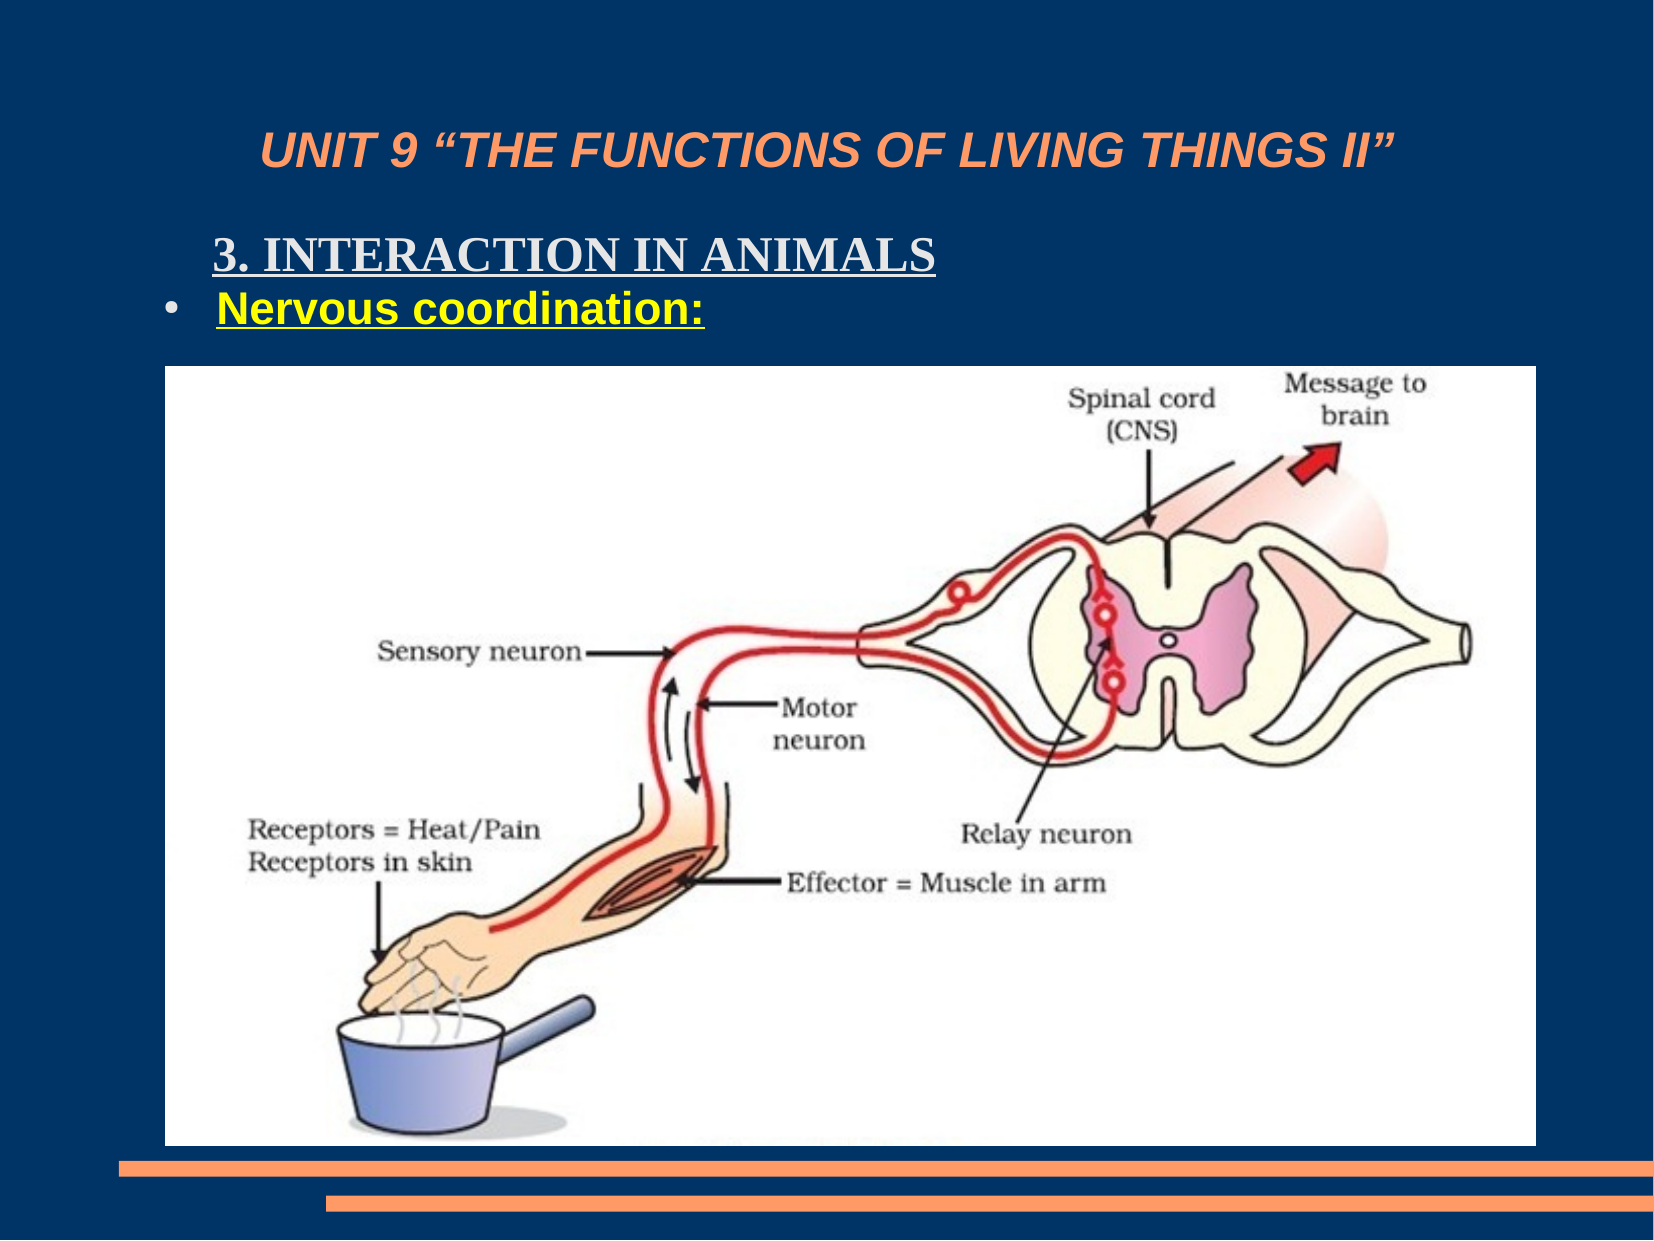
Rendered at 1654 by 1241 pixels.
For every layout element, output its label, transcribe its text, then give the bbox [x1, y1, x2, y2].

text_box Nervous coordination: [145, 226, 709, 402]
title UNIT 9 “THE FUNCTIONS OF LIVING THINGS II” [121, 46, 1534, 254]
picture [165, 366, 1536, 1146]
text_box 3. INTERACTION IN ANIMALS [709, 226, 937, 284]
